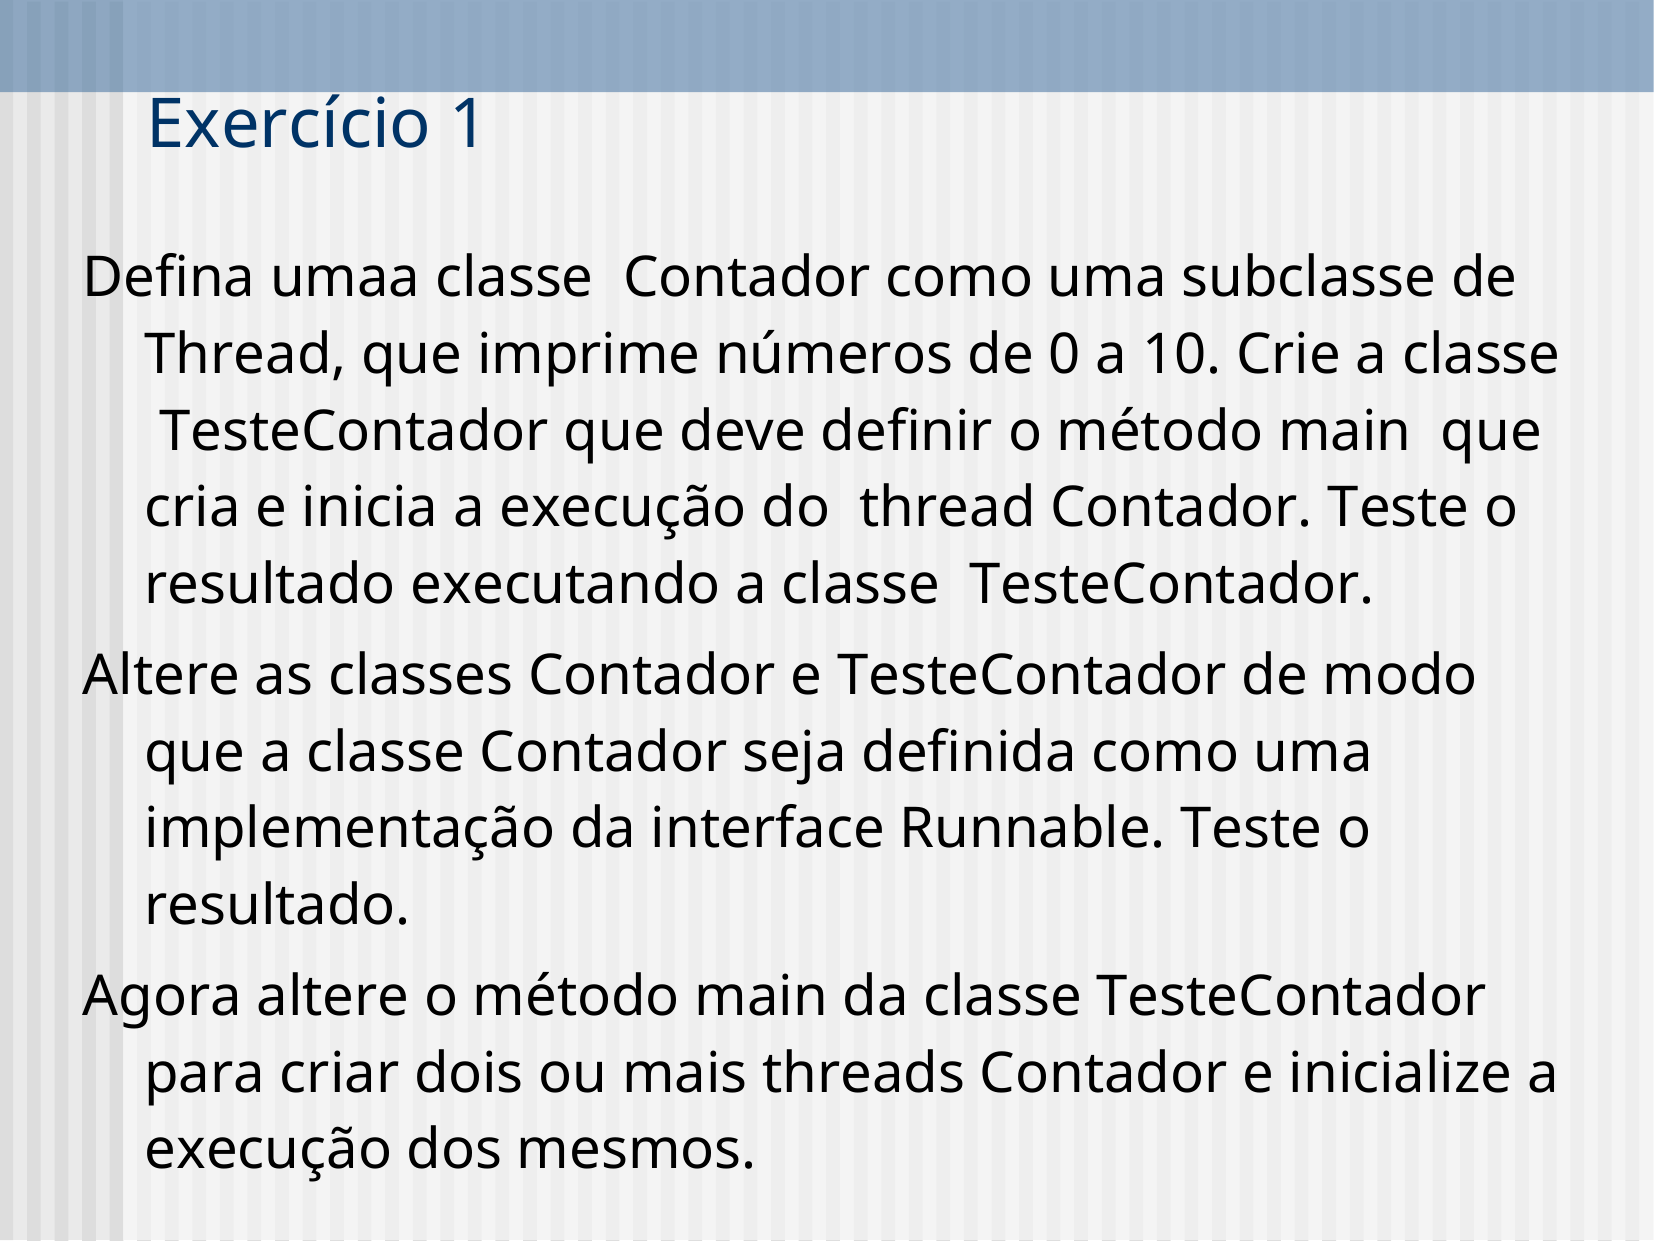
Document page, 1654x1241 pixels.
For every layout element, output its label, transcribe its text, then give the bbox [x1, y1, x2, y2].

title Exercício 1 [146, 36, 1536, 204]
list Defina umaa classe Contador como uma subclasse de Thread, que imprime números de 0 a 10. Crie a classe TesteContador que deve definir o método main que cria e inicia a execução do thread Contador. Teste o resultado executando a classe TesteContador. Altere as classes Contador e TesteContador de modo que a classe Contador seja definida como uma implementação da interface Runnable. Teste o resultado. Agora altere o método main da classe TesteContador para criar dois ou mais threads Contador e inicialize a execução dos mesmos. [82, 236, 1571, 1149]
